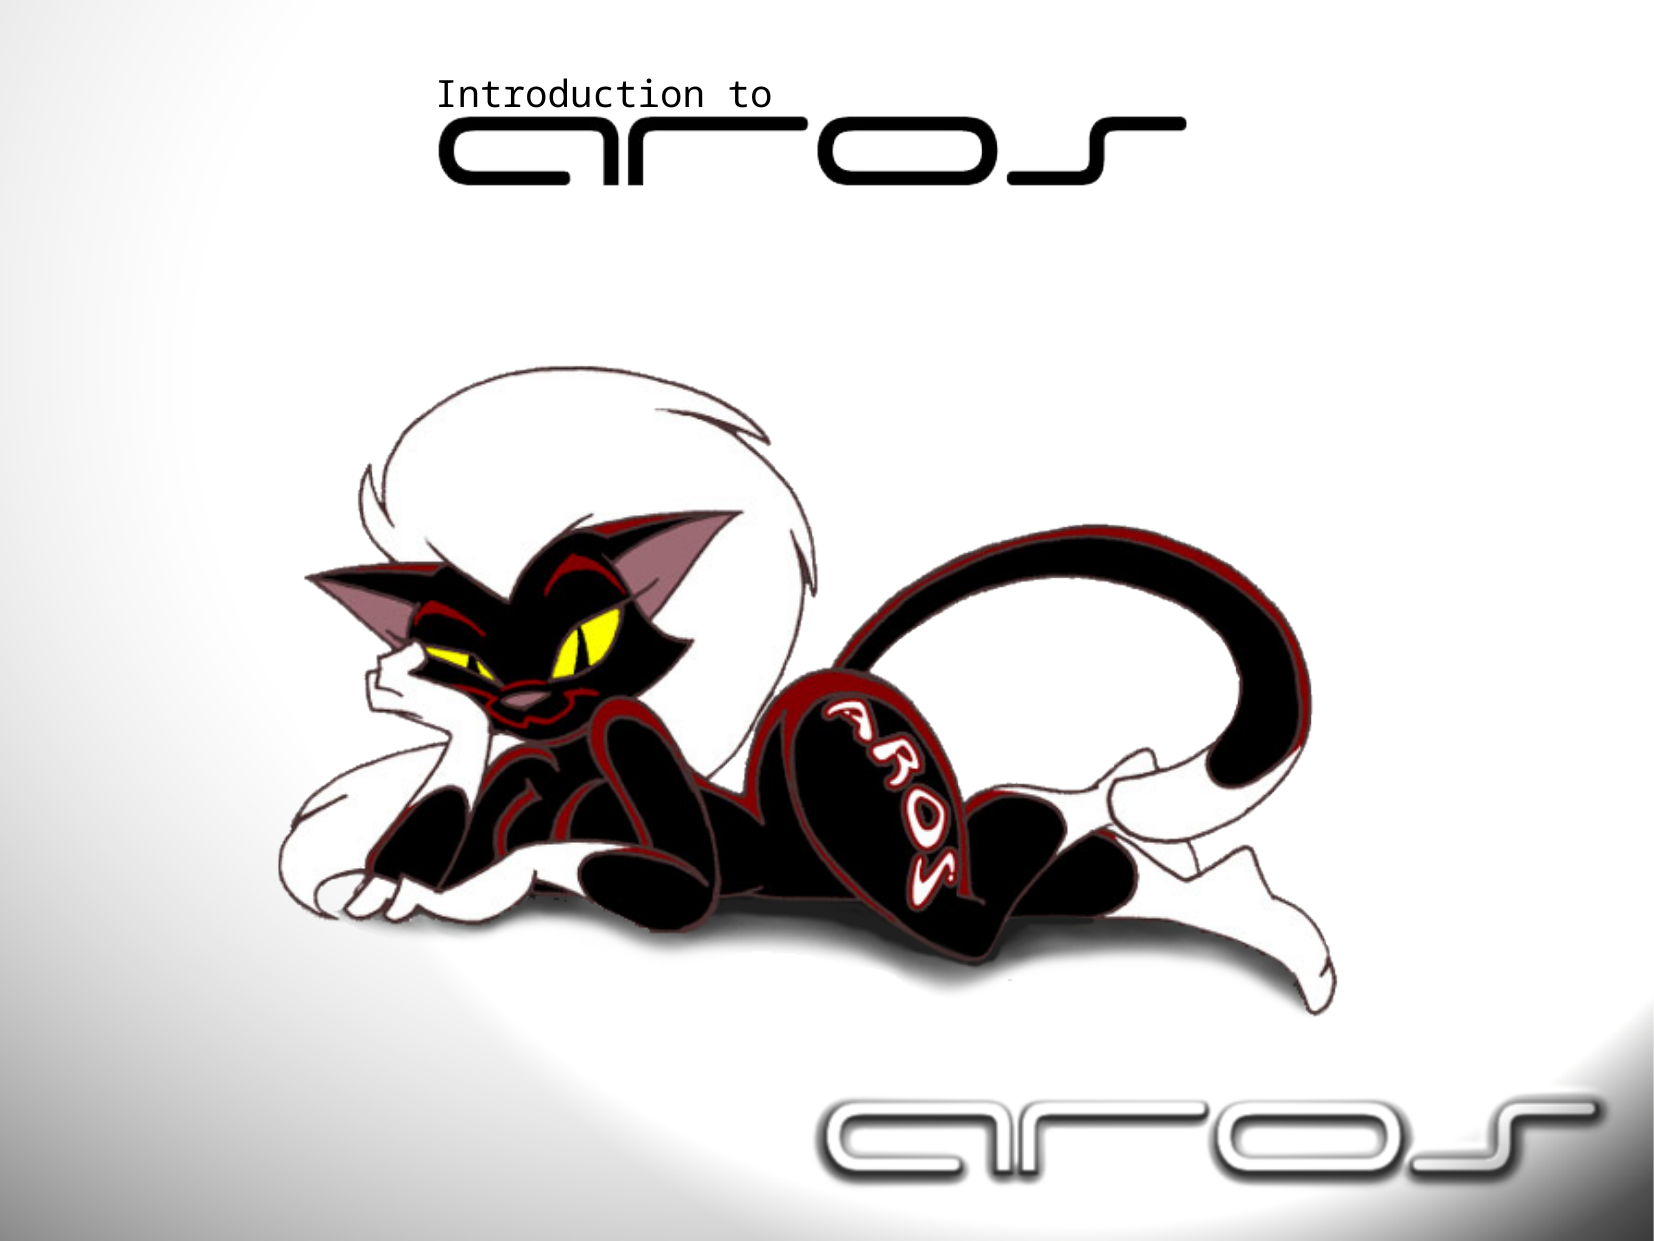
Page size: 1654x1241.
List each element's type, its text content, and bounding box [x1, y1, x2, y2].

text_box Introduction to [420, 60, 788, 113]
picture [0, 0, 1654, 1241]
